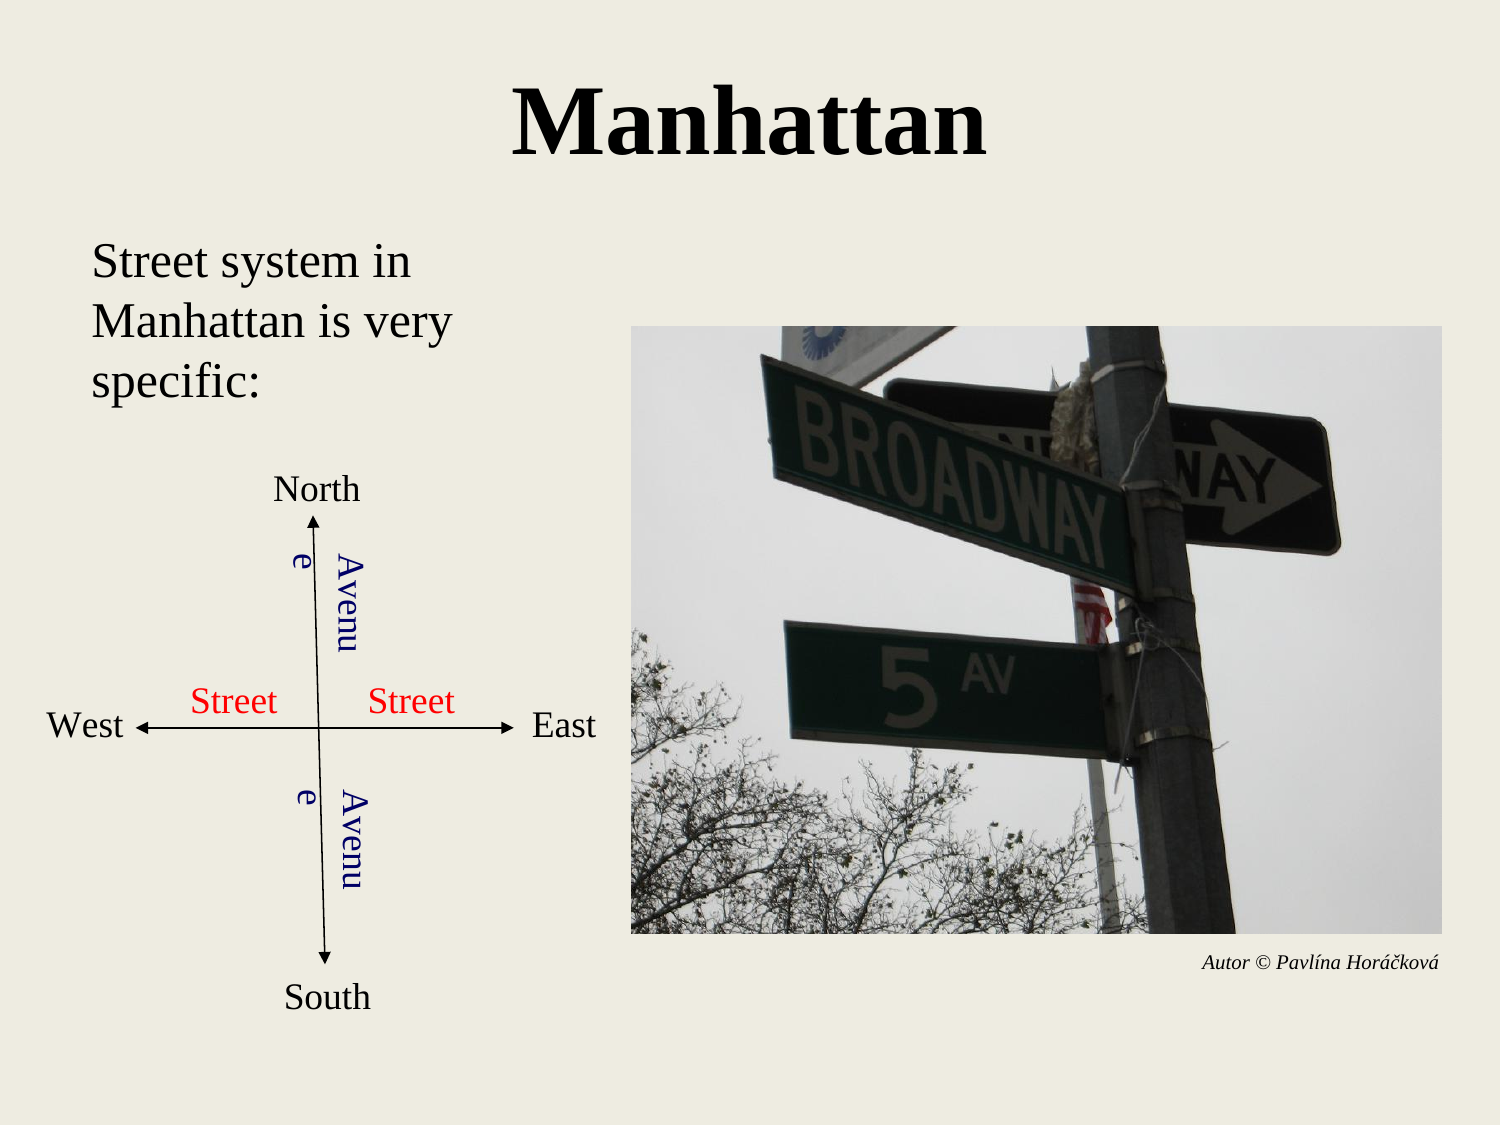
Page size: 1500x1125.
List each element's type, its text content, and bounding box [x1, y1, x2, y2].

title Manhattan [75, 45, 1426, 185]
text_box Autor © Pavlína Horáčková [1187, 940, 1455, 981]
text_box Street [175, 668, 293, 730]
text_box Avenue [313, 774, 389, 911]
text_box Street system in Manhattan is very specific: [76, 219, 565, 416]
text_box [631, 326, 1442, 934]
text_box North [258, 456, 376, 517]
text_box South [268, 964, 387, 1025]
text_box East [517, 692, 612, 753]
text_box Street [352, 668, 471, 730]
text_box Avenue [309, 538, 384, 675]
text_box West [31, 692, 139, 753]
